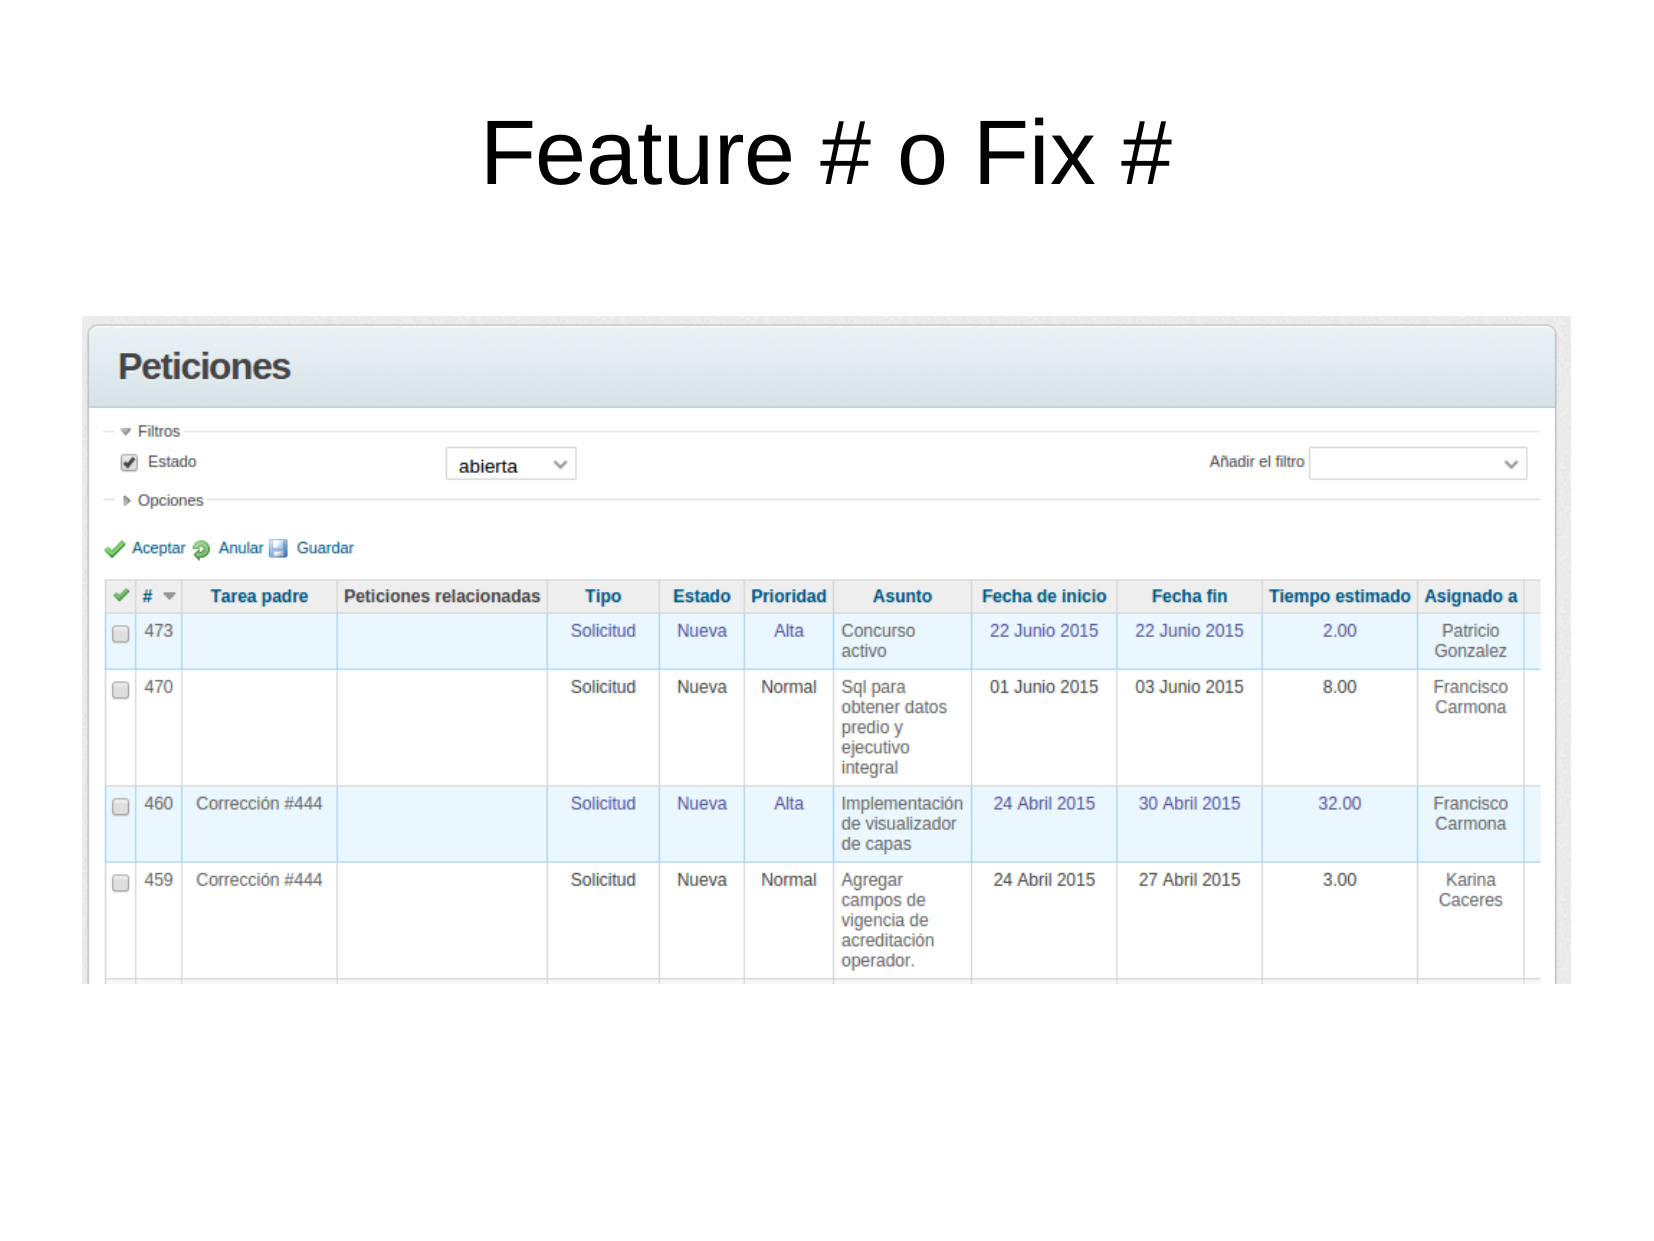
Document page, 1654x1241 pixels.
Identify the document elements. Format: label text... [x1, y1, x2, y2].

title Feature # o Fix # [82, 49, 1571, 257]
picture [82, 316, 1571, 984]
